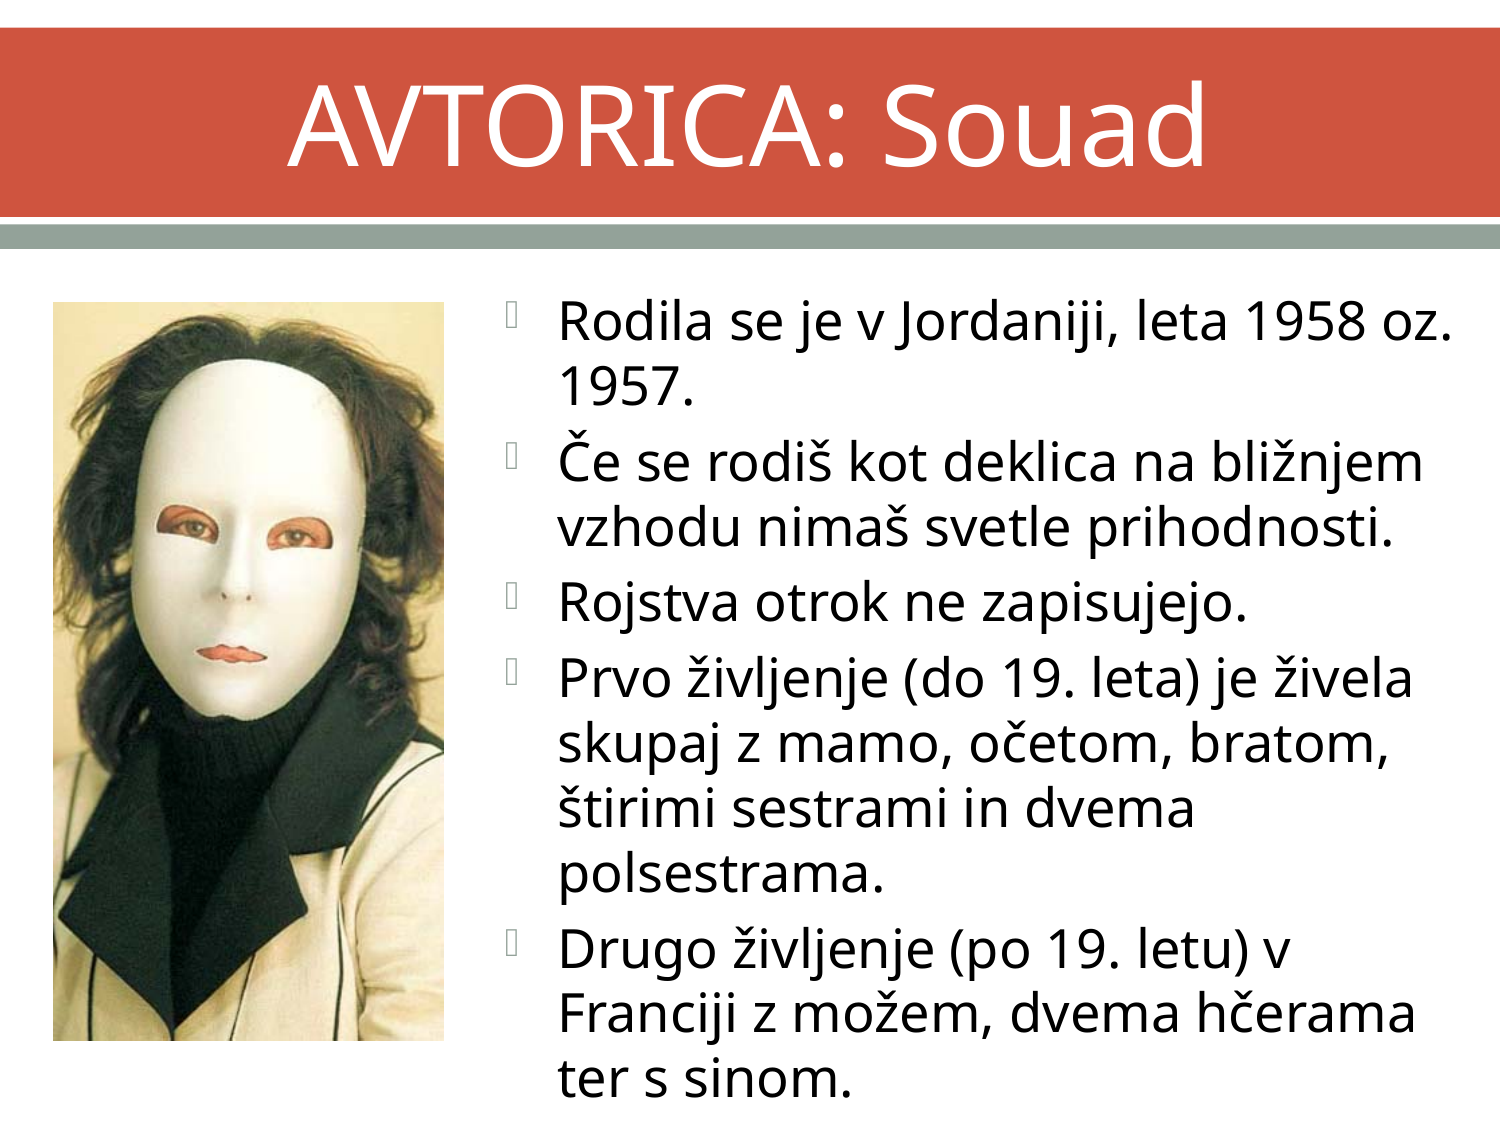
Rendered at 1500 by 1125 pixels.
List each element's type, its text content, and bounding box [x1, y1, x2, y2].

list Rodila se je v Jordaniji, leta 1958 oz. 1957. Če se rodiš kot deklica na bližnjem vzhodu nimaš svetle prihodnosti. Rojstva otrok ne zapisujejo. Prvo življenje (do 19. leta) je živela skupaj z mamo, očetom, bratom, štirimi sestrami in dvema polsestrama. Drugo življenje (po 19. letu) v Franciji z možem, dvema hčerama ter s sinom. [490, 278, 1483, 1125]
title AVTORICA: Souad [75, 29, 1425, 213]
picture [53, 302, 444, 1041]
